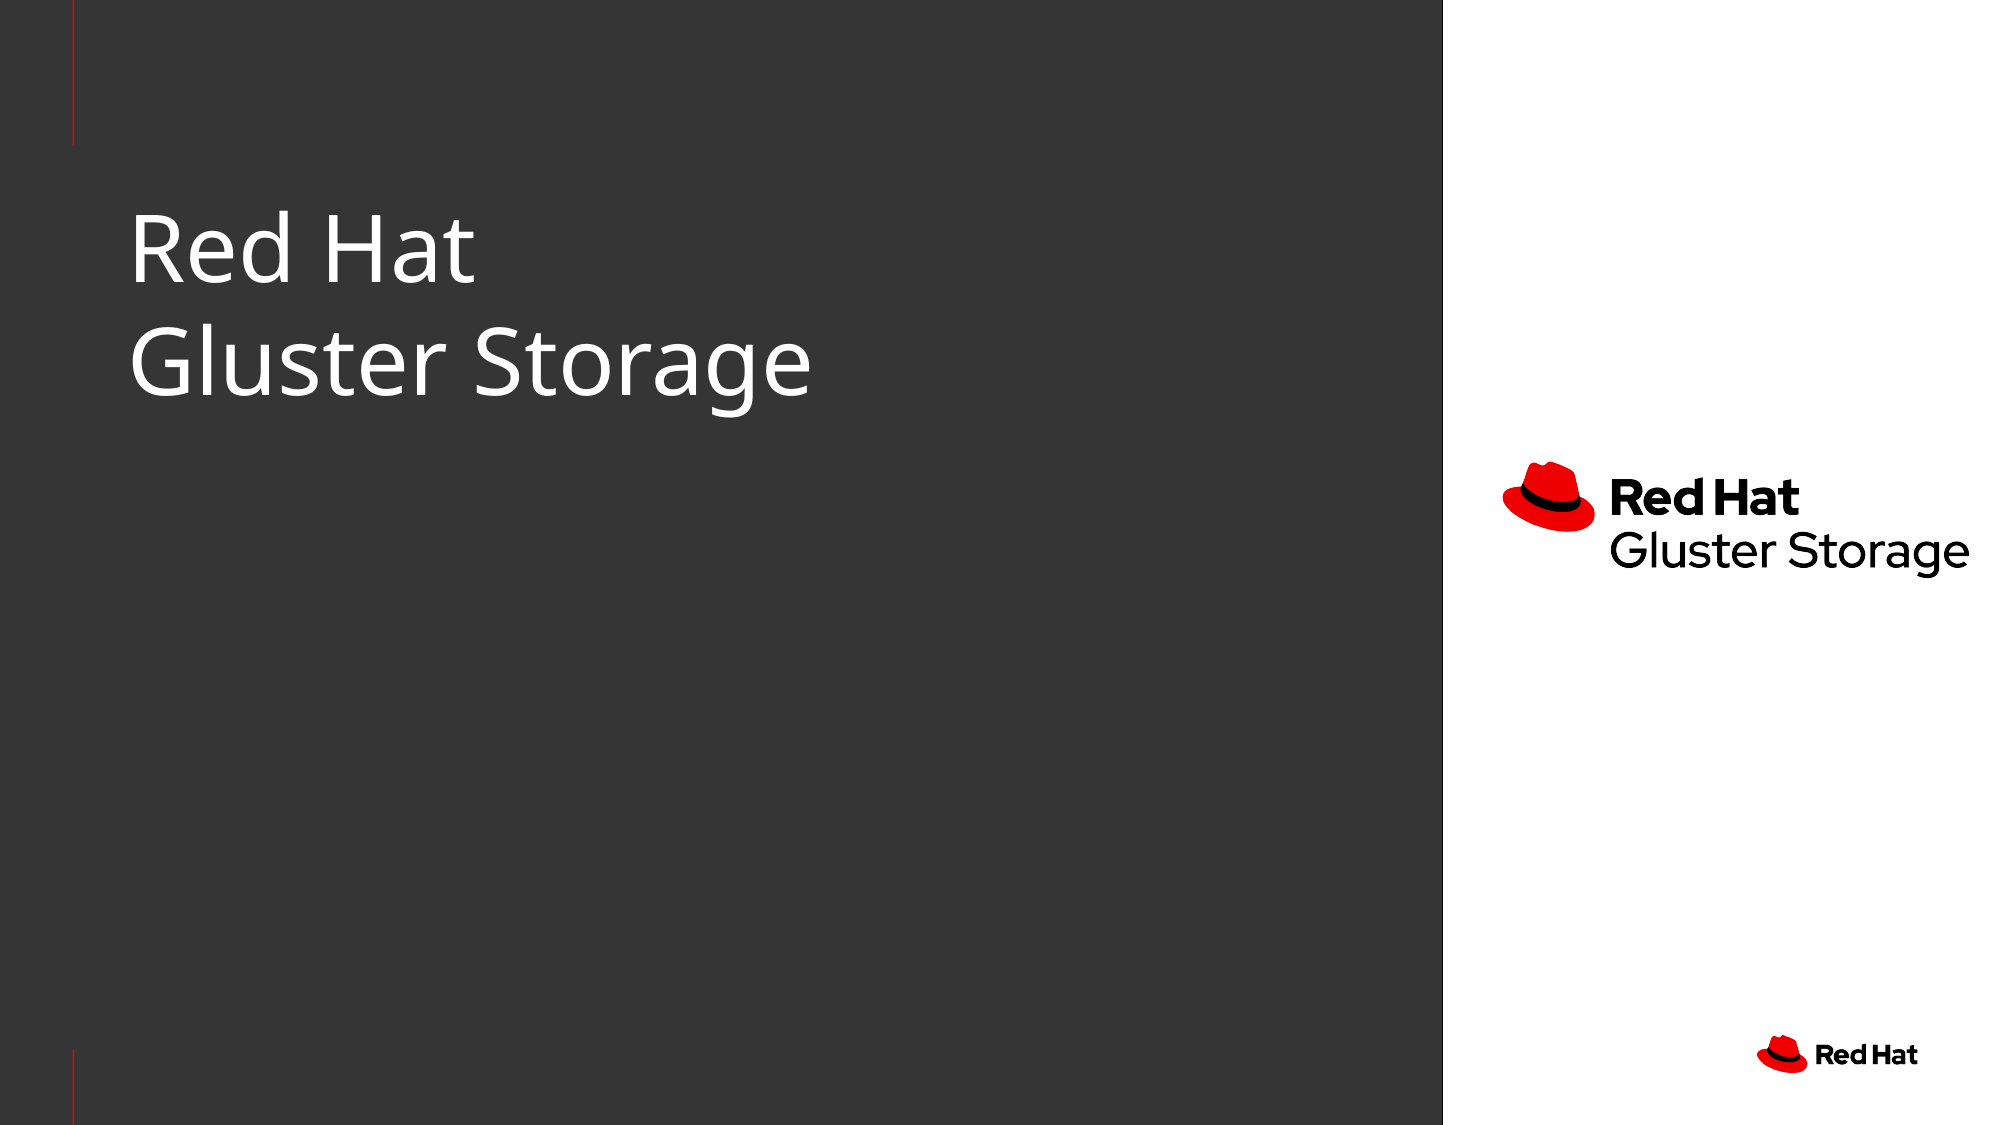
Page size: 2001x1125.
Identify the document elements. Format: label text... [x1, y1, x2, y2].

picture [0, 0, 2001, 1125]
title Red Hat Gluster Storage [73, 177, 1194, 524]
